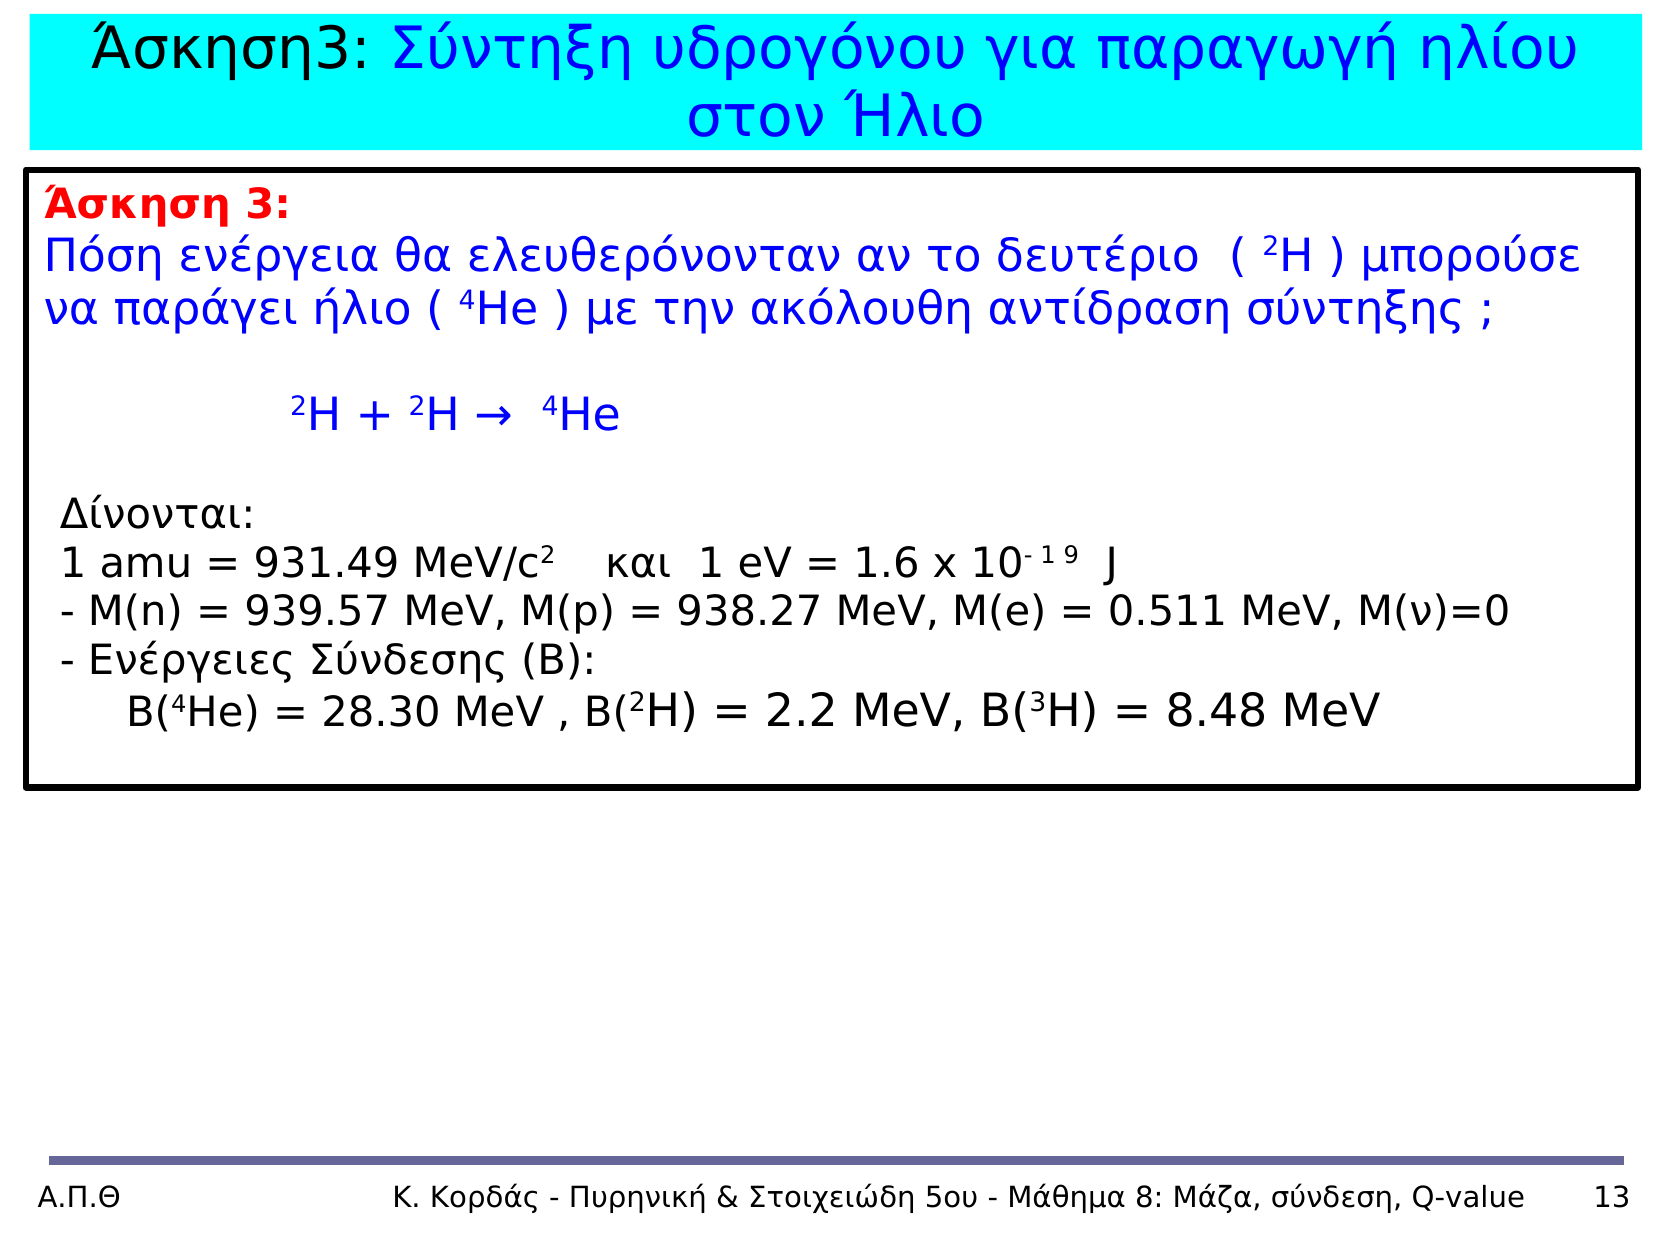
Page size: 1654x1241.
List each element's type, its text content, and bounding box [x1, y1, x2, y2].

text_box Άσκηση 3: Πόση ενέργεια θα ελευθερόνονταν αν το δευτέριο ( 2Η ) μπορούσε να παράγει ήλιο ( 4He ) με την ακόλουθη αντίδραση σύντηξης ; 2Η + 2Η → 4He Δίνονται: 1 amu = 931.49 MeV/c2 και 1 eV = 1.6 x 10- 1 9 J - M(n) = 939.57 MeV, M(p) = 938.27 MeV, M(e) = 0.511 MeV, M(ν)=0 - Ενέργειες Σύνδεσης (B): B(4He) = 28.30 MeV , Β(2Η) = 2.2 MeV, Β(3Η) = 8.48 MeV [25, 169, 1639, 788]
list [37, 173, 1651, 1136]
title Άσκηση3: Σύντηξη υδρογόνου για παραγωγή ηλίου στον Ήλιο [29, 13, 1643, 151]
